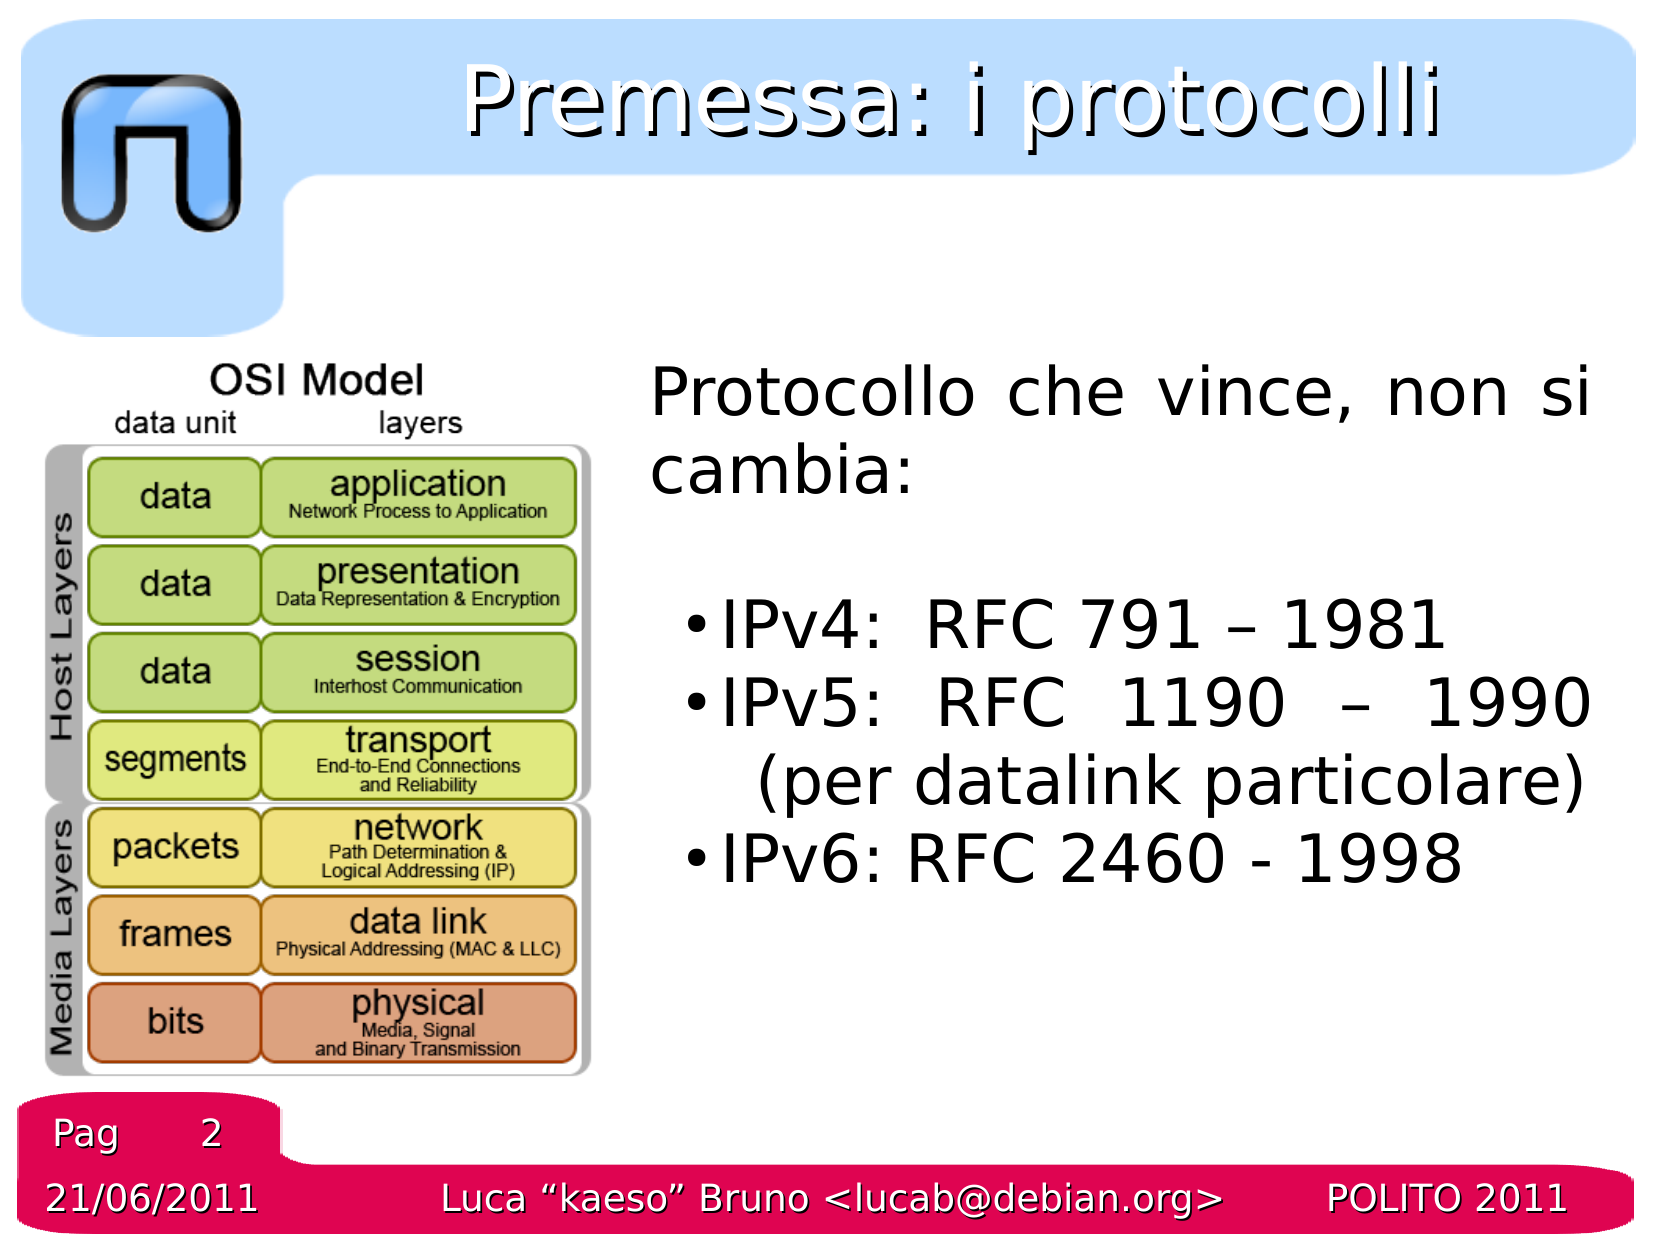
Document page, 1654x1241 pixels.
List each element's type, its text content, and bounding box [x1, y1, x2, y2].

subtitle Protocollo che vince, non si cambia: IPv4: RFC 791 – 1981 IPv5: RFC 1190 – 1990 (per datalink particolare) IPv6: RFC 2460 - 1998 [649, 223, 1595, 1028]
picture [0, 19, 1636, 337]
picture [17, 1092, 1634, 1234]
picture [0, 354, 632, 1084]
text_box Luca “kaeso” Bruno <lucab@debian.org> POLITO 2011 [425, 1169, 1585, 1241]
text_box 21/06/2011 [29, 1169, 284, 1241]
text_box Pag <numero> [38, 1104, 424, 1178]
title Premessa: i protocolli [265, 3, 1636, 196]
